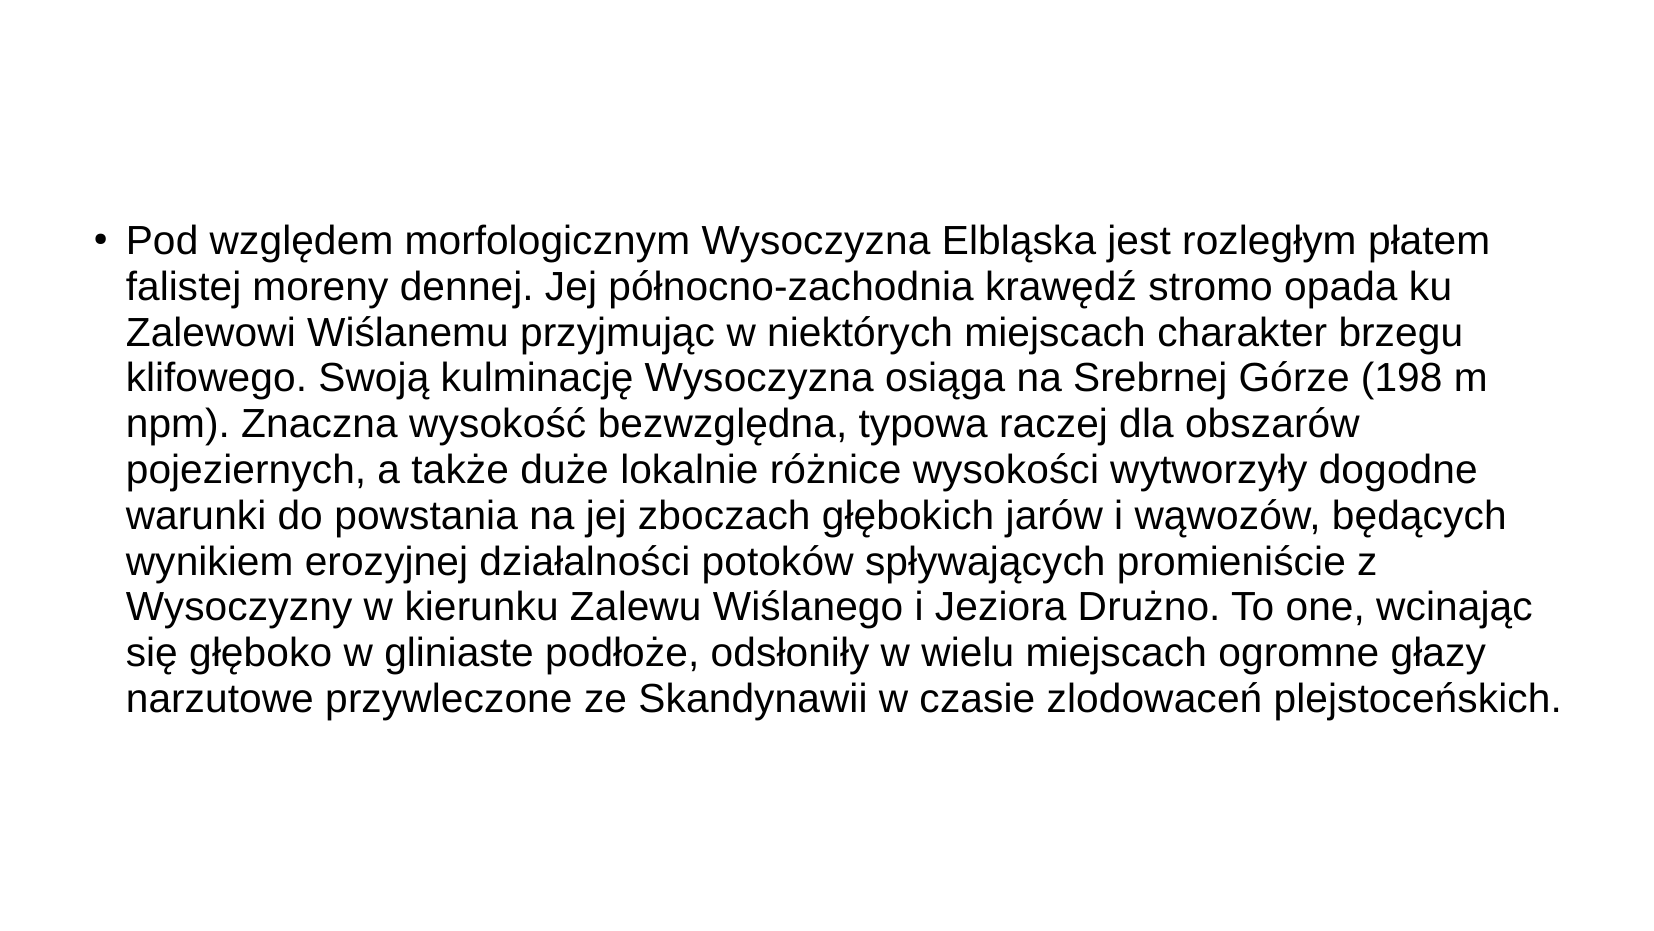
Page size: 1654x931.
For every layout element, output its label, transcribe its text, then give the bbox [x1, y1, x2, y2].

list Pod względem morfologicznym Wysoczyzna Elbląska jest rozległym płatem falistej moreny dennej. Jej północno-zachodnia krawędź stromo opada ku Zalewowi Wiślanemu przyjmując w niektórych miejscach charakter brzegu klifowego. Swoją kulminację Wysoczyzna osiąga na Srebrnej Górze (198 m npm). Znaczna wysokość bezwzględna, typowa raczej dla obszarów pojeziernych, a także duże lokalnie różnice wysokości wytworzyły dogodne warunki do powstania na jej zboczach głębokich jarów i wąwozów, będących wynikiem erozyjnej działalności potoków spływających promieniście z Wysoczyzny w kierunku Zalewu Wiślanego i Jeziora Drużno. To one, wcinając się głęboko w gliniaste podłoże, odsłoniły w wielu miejscach ogromne głazy narzutowe przywleczone ze Skandynawii w czasie zlodowaceń plejstoceńskich. [82, 217, 1571, 758]
